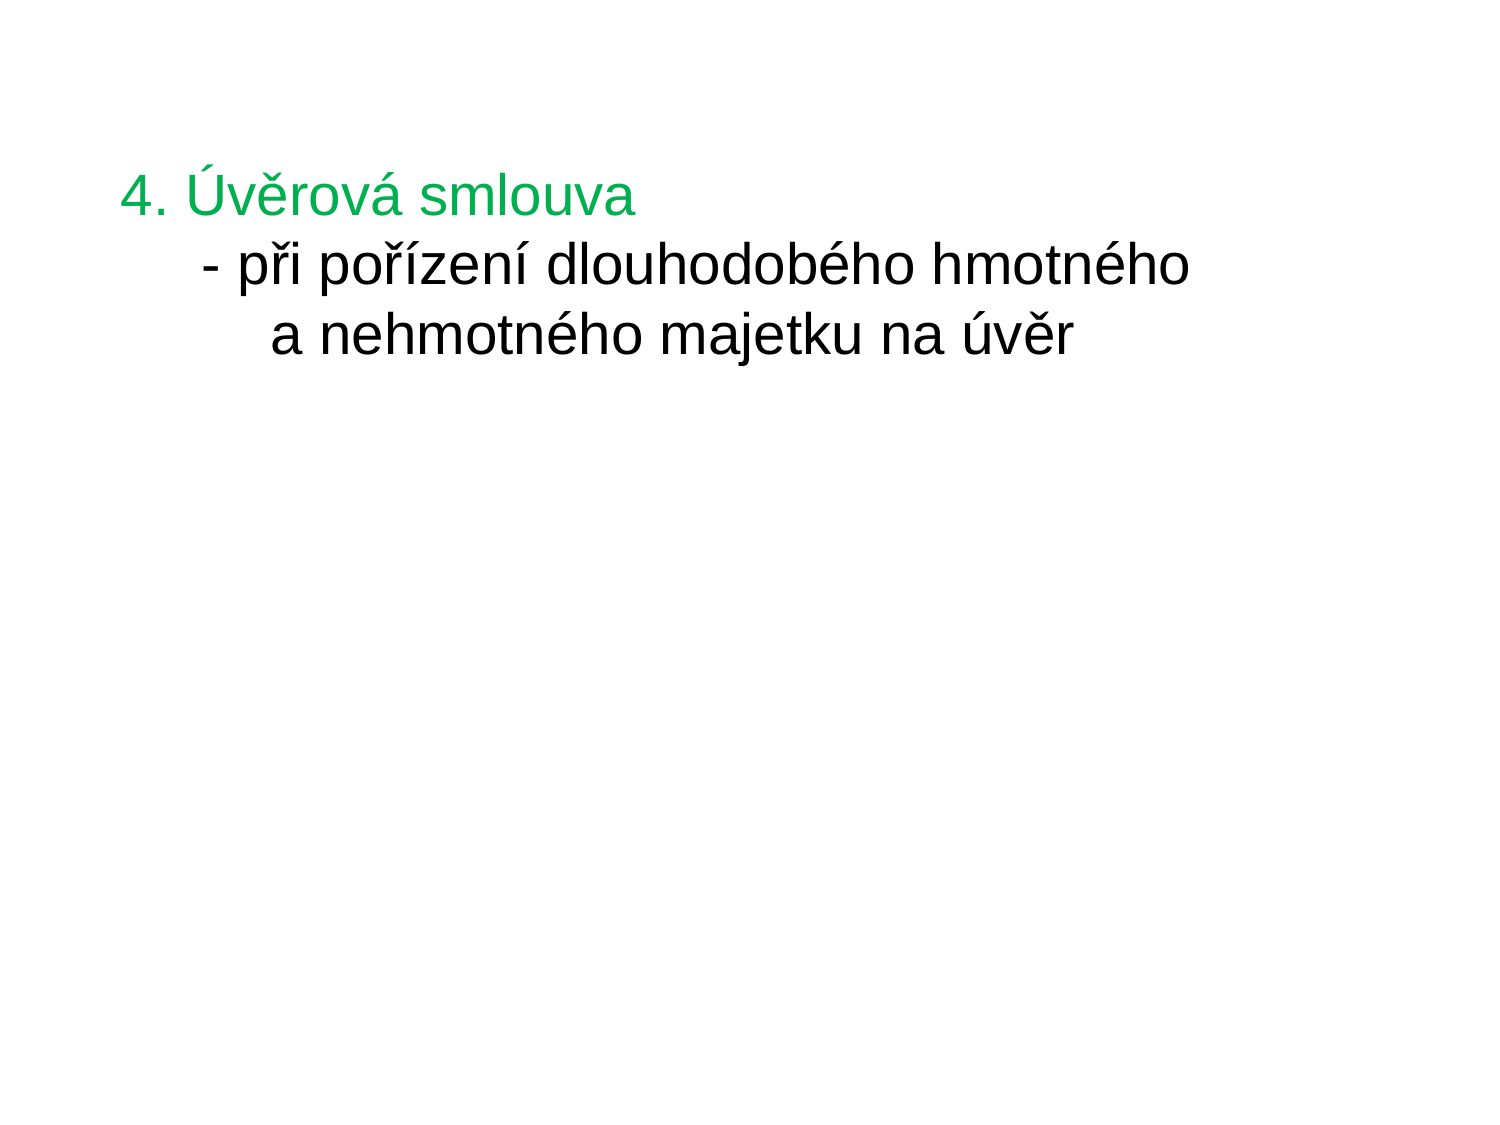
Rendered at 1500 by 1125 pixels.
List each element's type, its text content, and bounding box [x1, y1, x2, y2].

text_box 4. Úvěrová smlouva - při pořízení dlouhodobého hmotného a nehmotného majetku na úvěr [105, 148, 1225, 445]
